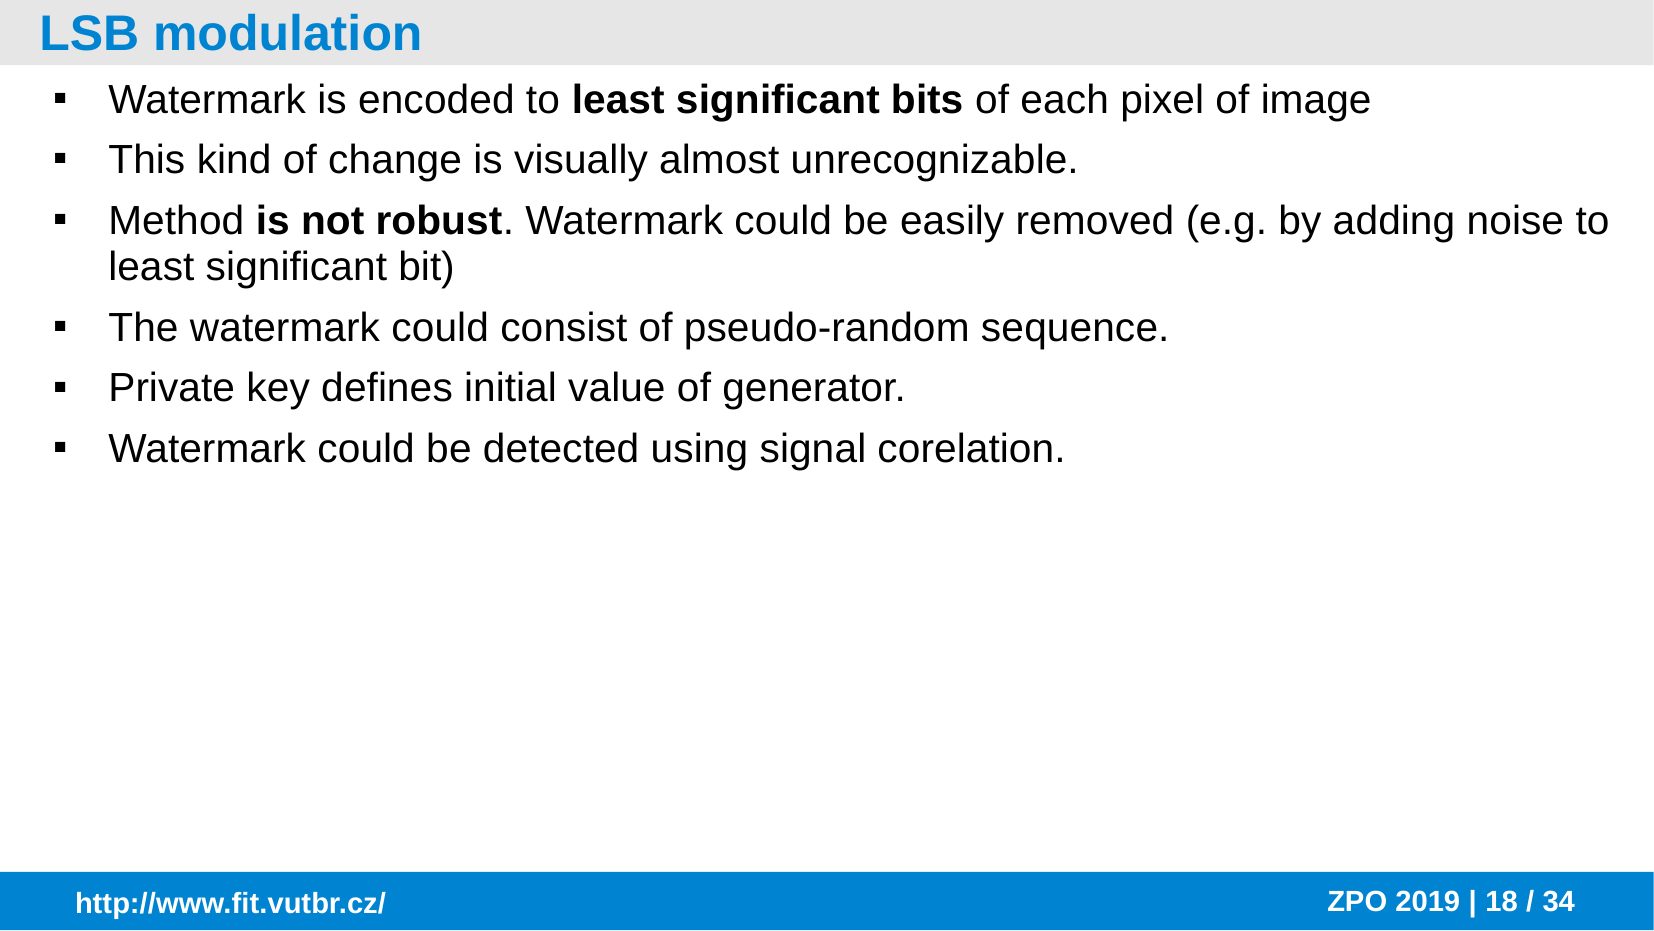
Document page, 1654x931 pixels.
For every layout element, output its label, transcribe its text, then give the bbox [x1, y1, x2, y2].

list Watermark is encoded to least significant bits of each pixel of image This kind of change is visually almost unrecognizable. Method is not robust. Watermark could be easily removed (e.g. by adding noise to least significant bit) The watermark could consist of pseudo-random sequence. Private key defines initial value of generator. Watermark could be detected using signal corelation. [37, 76, 1613, 844]
title LSB modulation [39, 4, 1615, 61]
